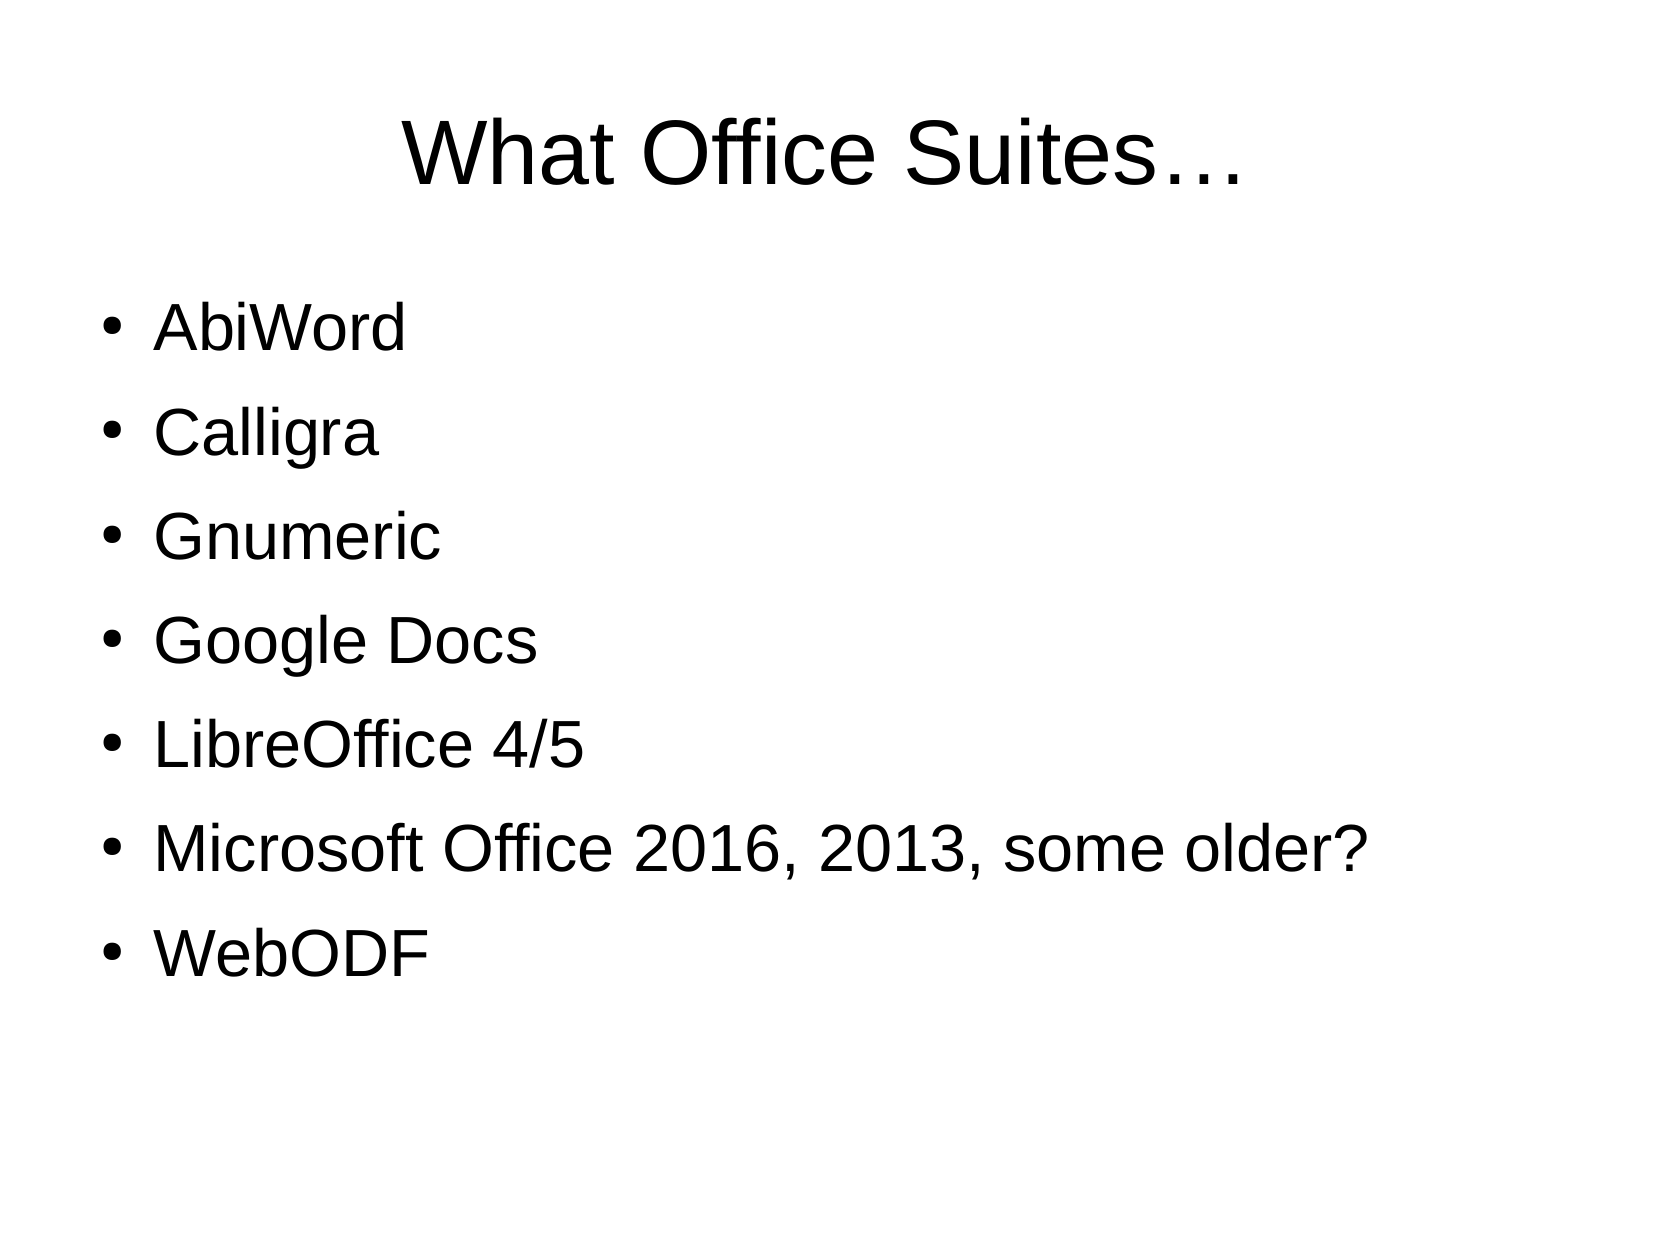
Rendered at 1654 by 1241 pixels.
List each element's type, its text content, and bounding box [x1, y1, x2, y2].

list AbiWord Calligra Gnumeric Google Docs LibreOffice 4/5 Microsoft Office 2016, 2013, some older? WebODF [82, 290, 1571, 1010]
title What Office Suites… [82, 49, 1571, 257]
